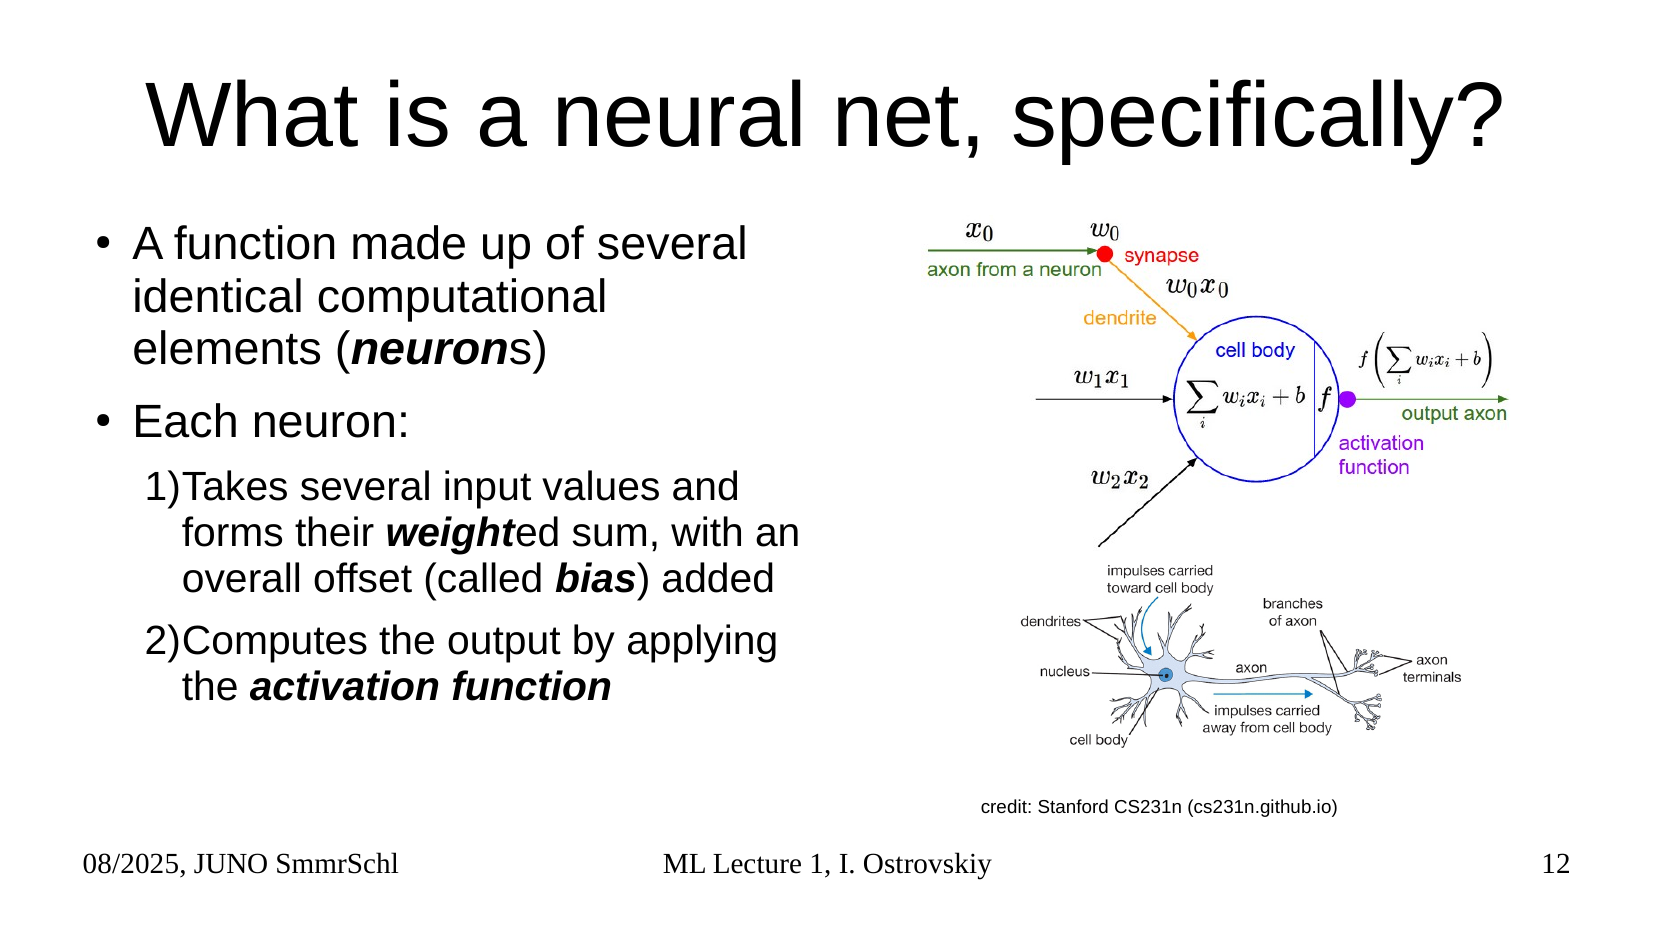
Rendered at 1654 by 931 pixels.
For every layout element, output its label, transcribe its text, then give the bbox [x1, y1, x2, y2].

title What is a neural net, specifically? [82, 37, 1571, 193]
picture [1018, 560, 1463, 751]
picture [921, 215, 1511, 551]
list A function made up of several identical computational elements (neurons) Each neuron: Takes several input values and forms their weighted sum, with an overall offset (called bias) added Computes the output by applying the activation function [82, 217, 809, 758]
text_box credit: Stanford CS231n (cs231n.github.io) [966, 789, 1351, 826]
